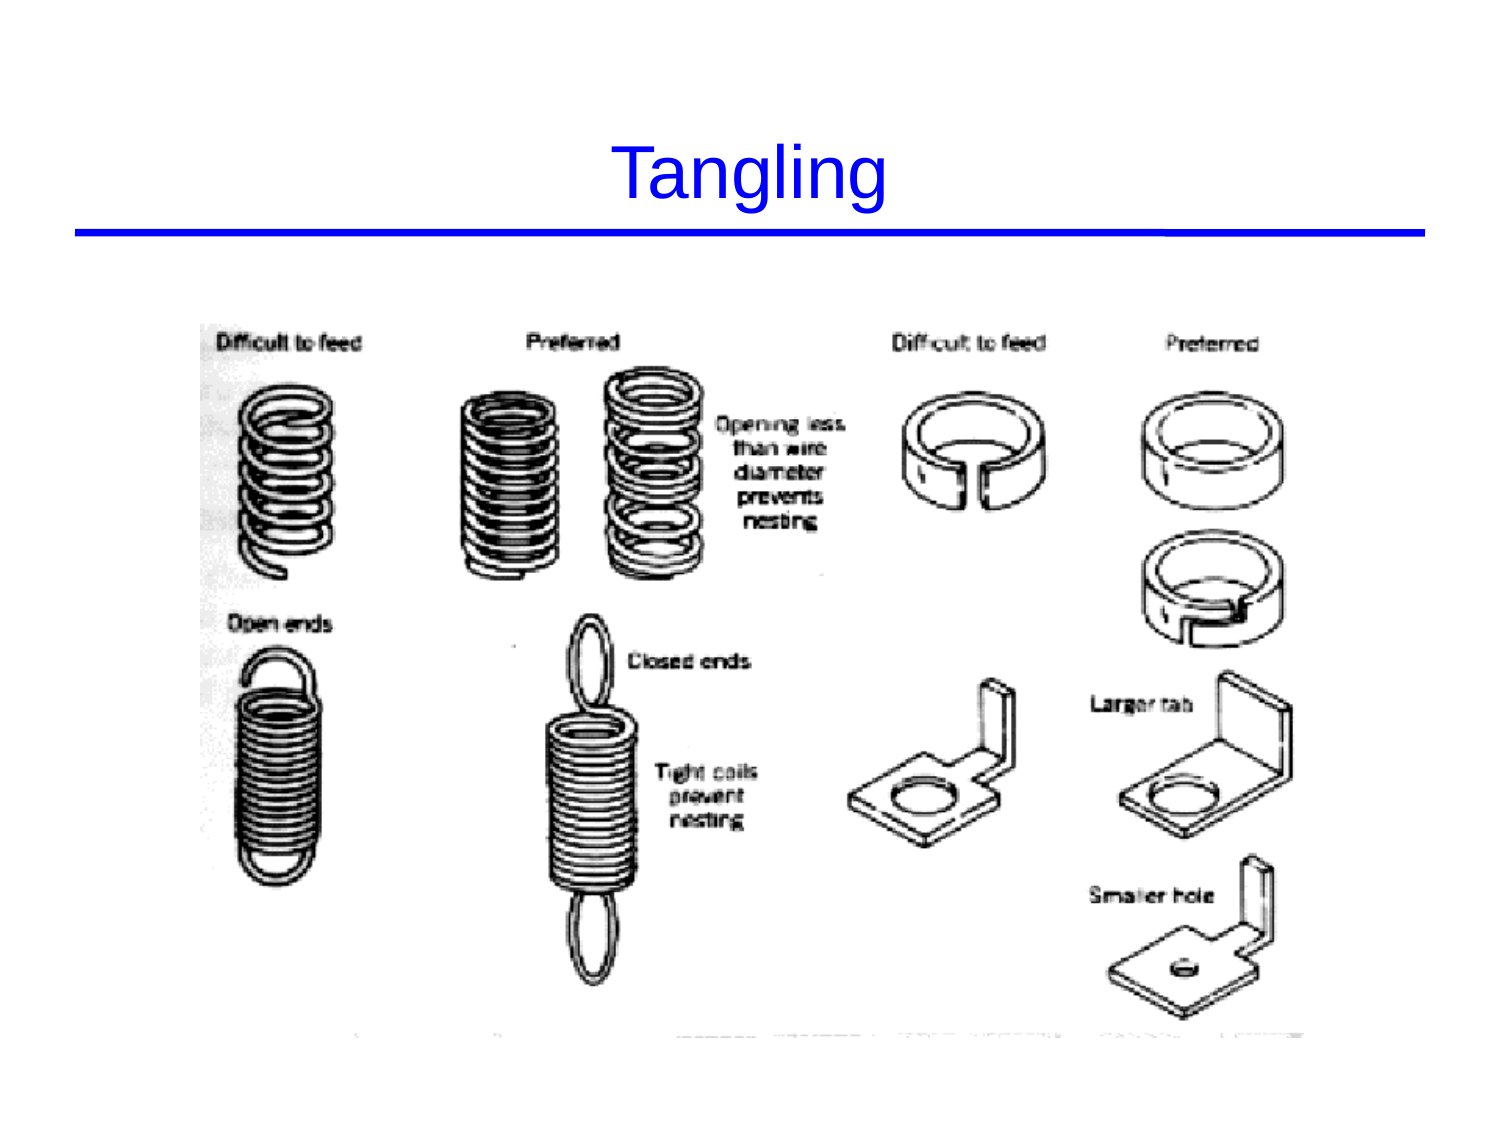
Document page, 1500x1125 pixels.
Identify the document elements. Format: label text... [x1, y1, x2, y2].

title Tangling [112, 99, 1388, 238]
picture [200, 299, 1304, 1038]
